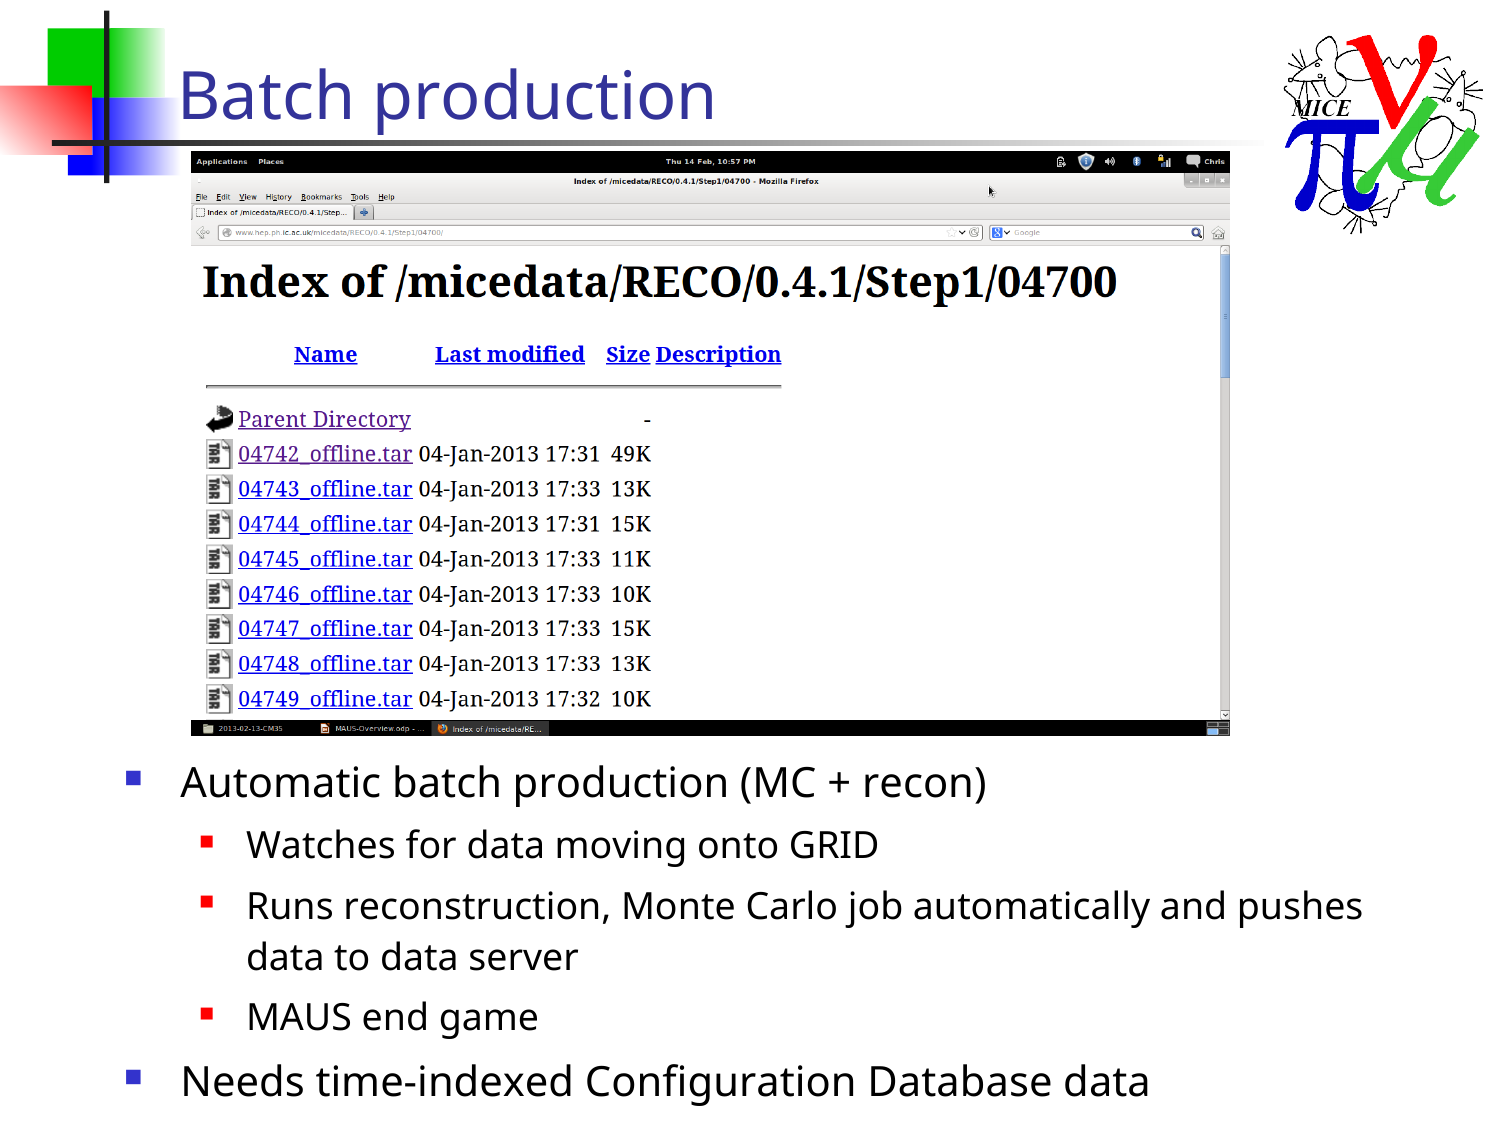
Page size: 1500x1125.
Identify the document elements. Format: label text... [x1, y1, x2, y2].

picture [1264, 5, 1500, 251]
list Automatic batch production (MC + recon) Watches for data moving onto GRID Runs reconstruction, Monte Carlo job automatically and pushes data to data server MAUS end game Needs time-indexed Configuration Database data Needs decent Monte Carlo beam generator [109, 745, 1385, 1125]
title Batch production [162, 0, 1441, 188]
picture [191, 151, 1230, 736]
